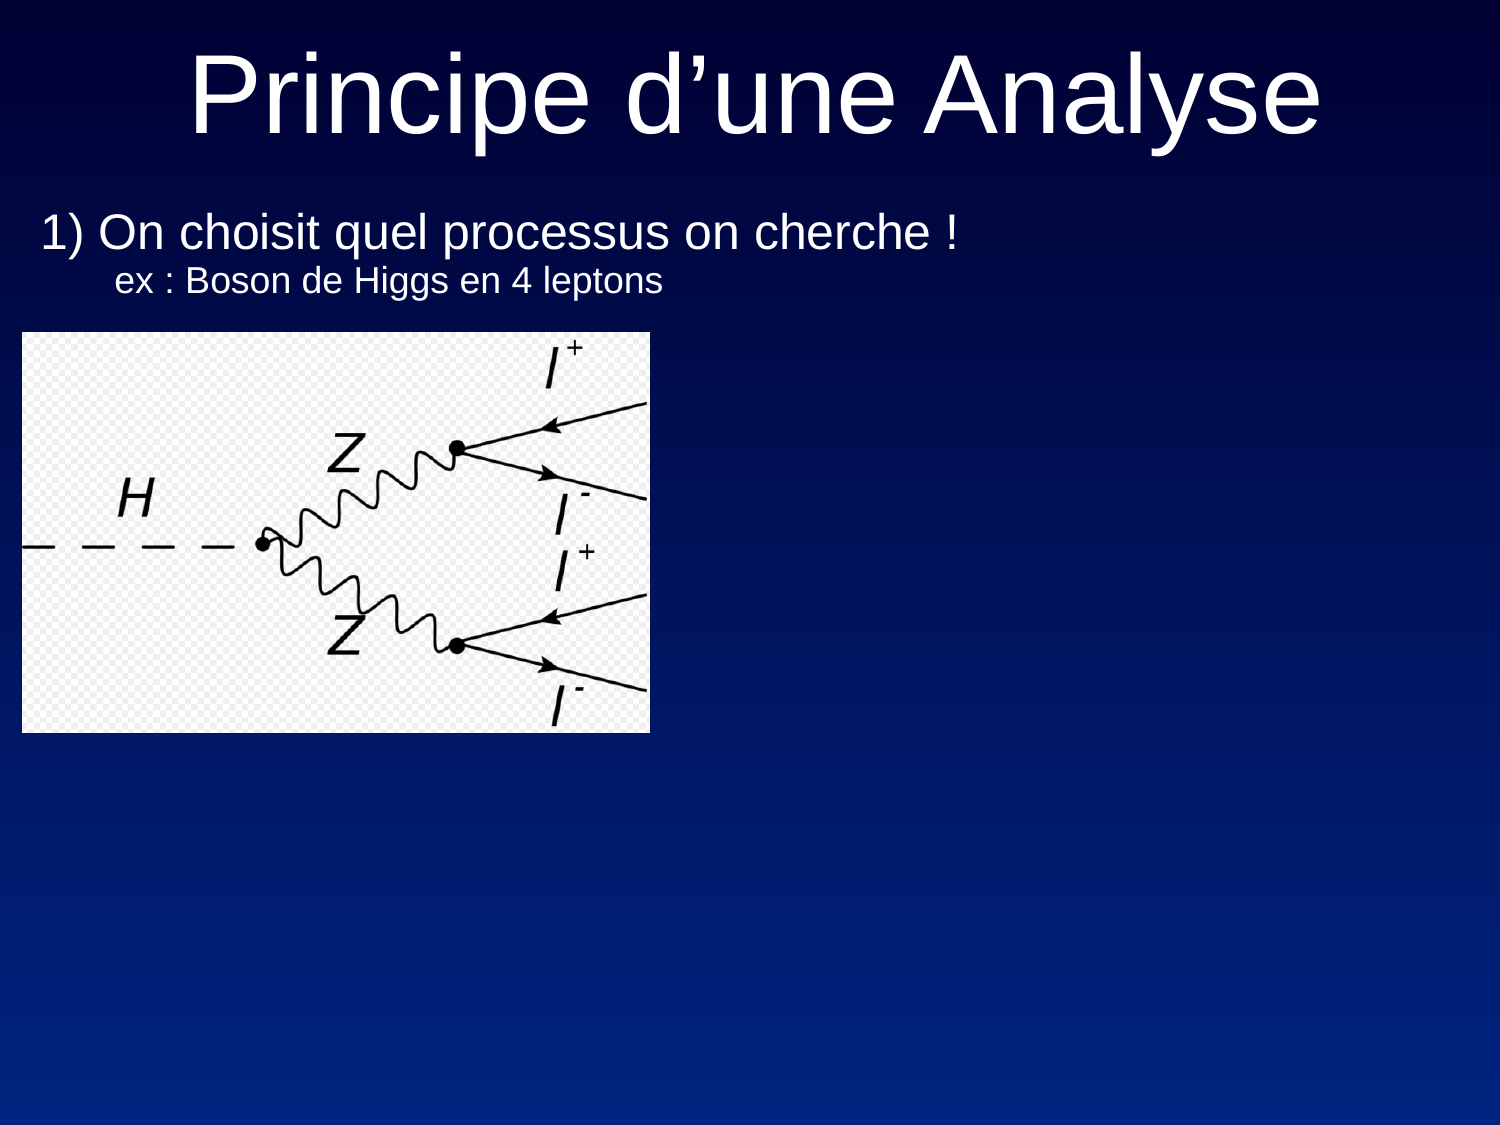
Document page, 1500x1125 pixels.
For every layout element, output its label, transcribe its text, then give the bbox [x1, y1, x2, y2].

picture [22, 332, 650, 733]
title Principe d’une Analyse [11, 0, 1500, 189]
text_box 1) On choisit quel processus on cherche ! ex : Boson de Higgs en 4 leptons [25, 196, 976, 310]
